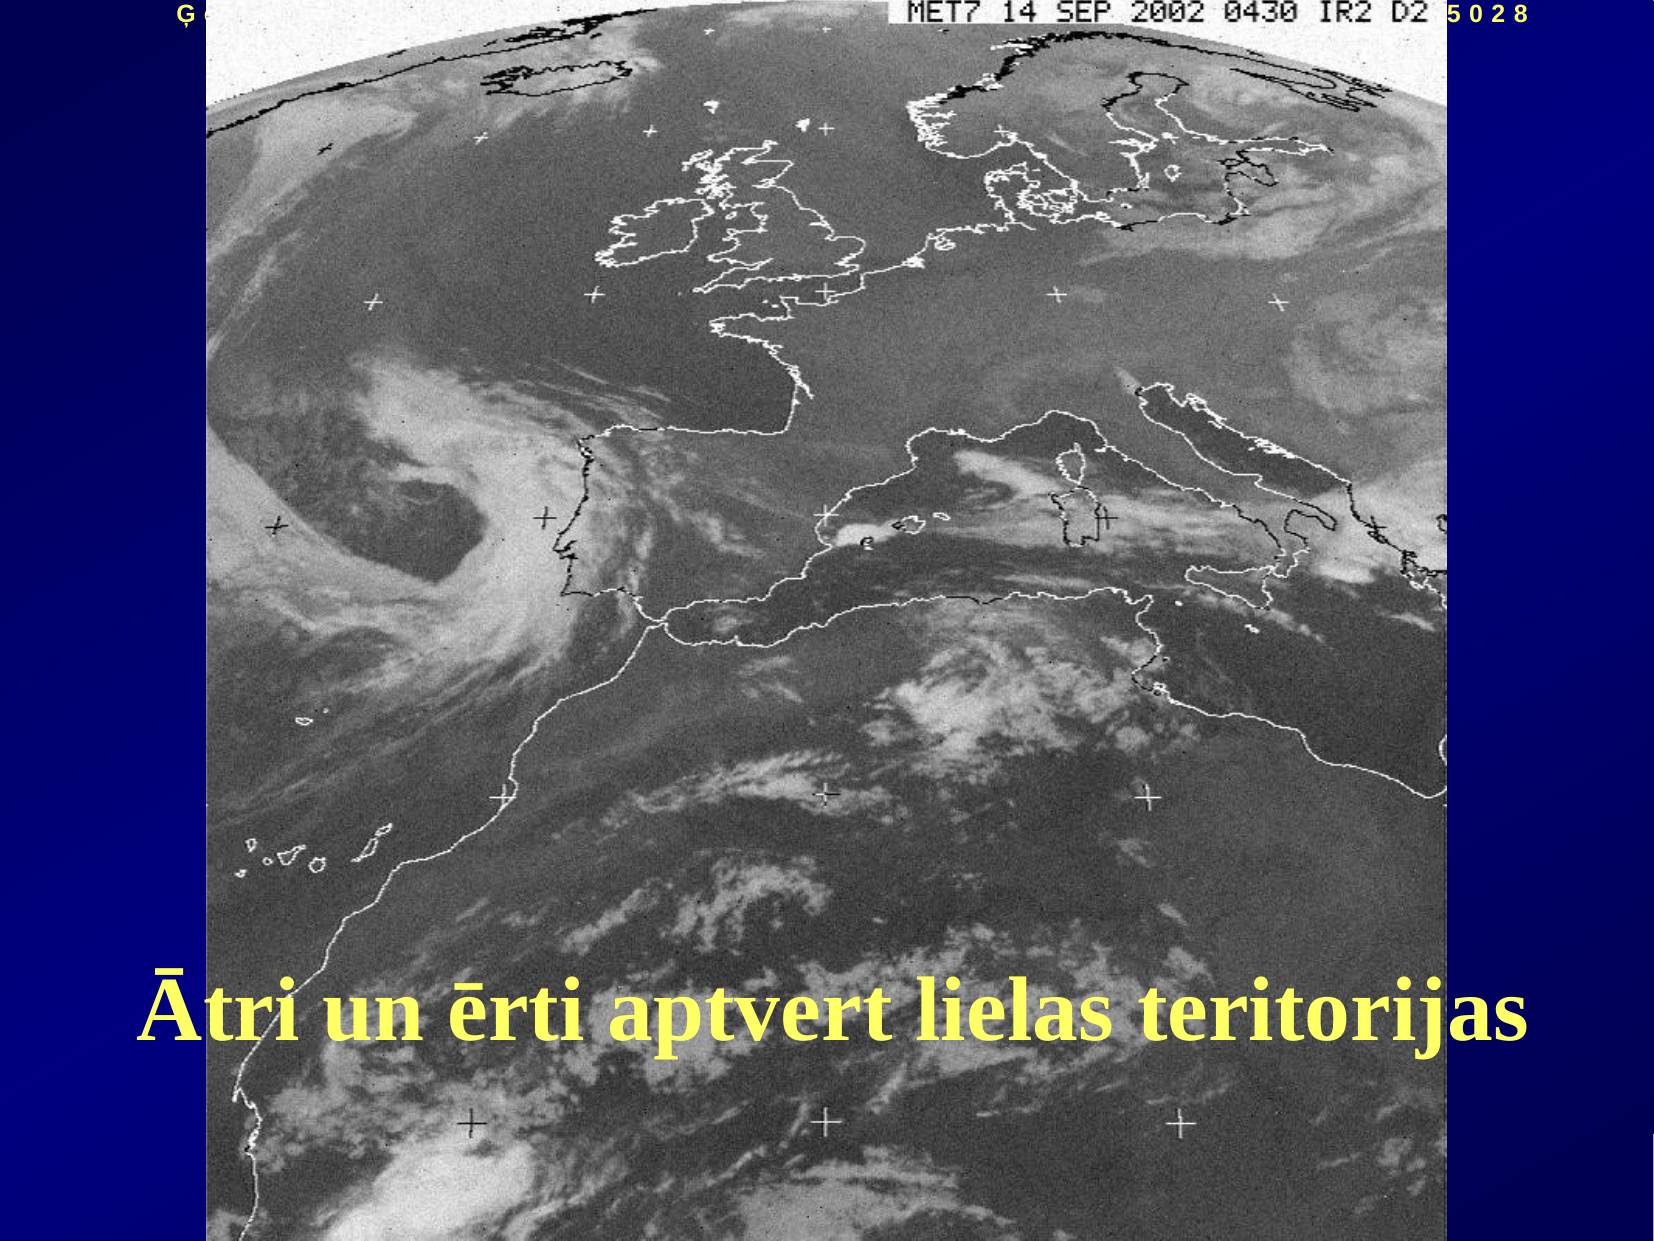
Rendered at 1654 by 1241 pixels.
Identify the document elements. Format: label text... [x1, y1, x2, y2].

picture [206, 1118, 1447, 1241]
title Ātri un ērti aptvert lielas teritorijas [128, 902, 1541, 1118]
picture [206, 0, 1447, 902]
